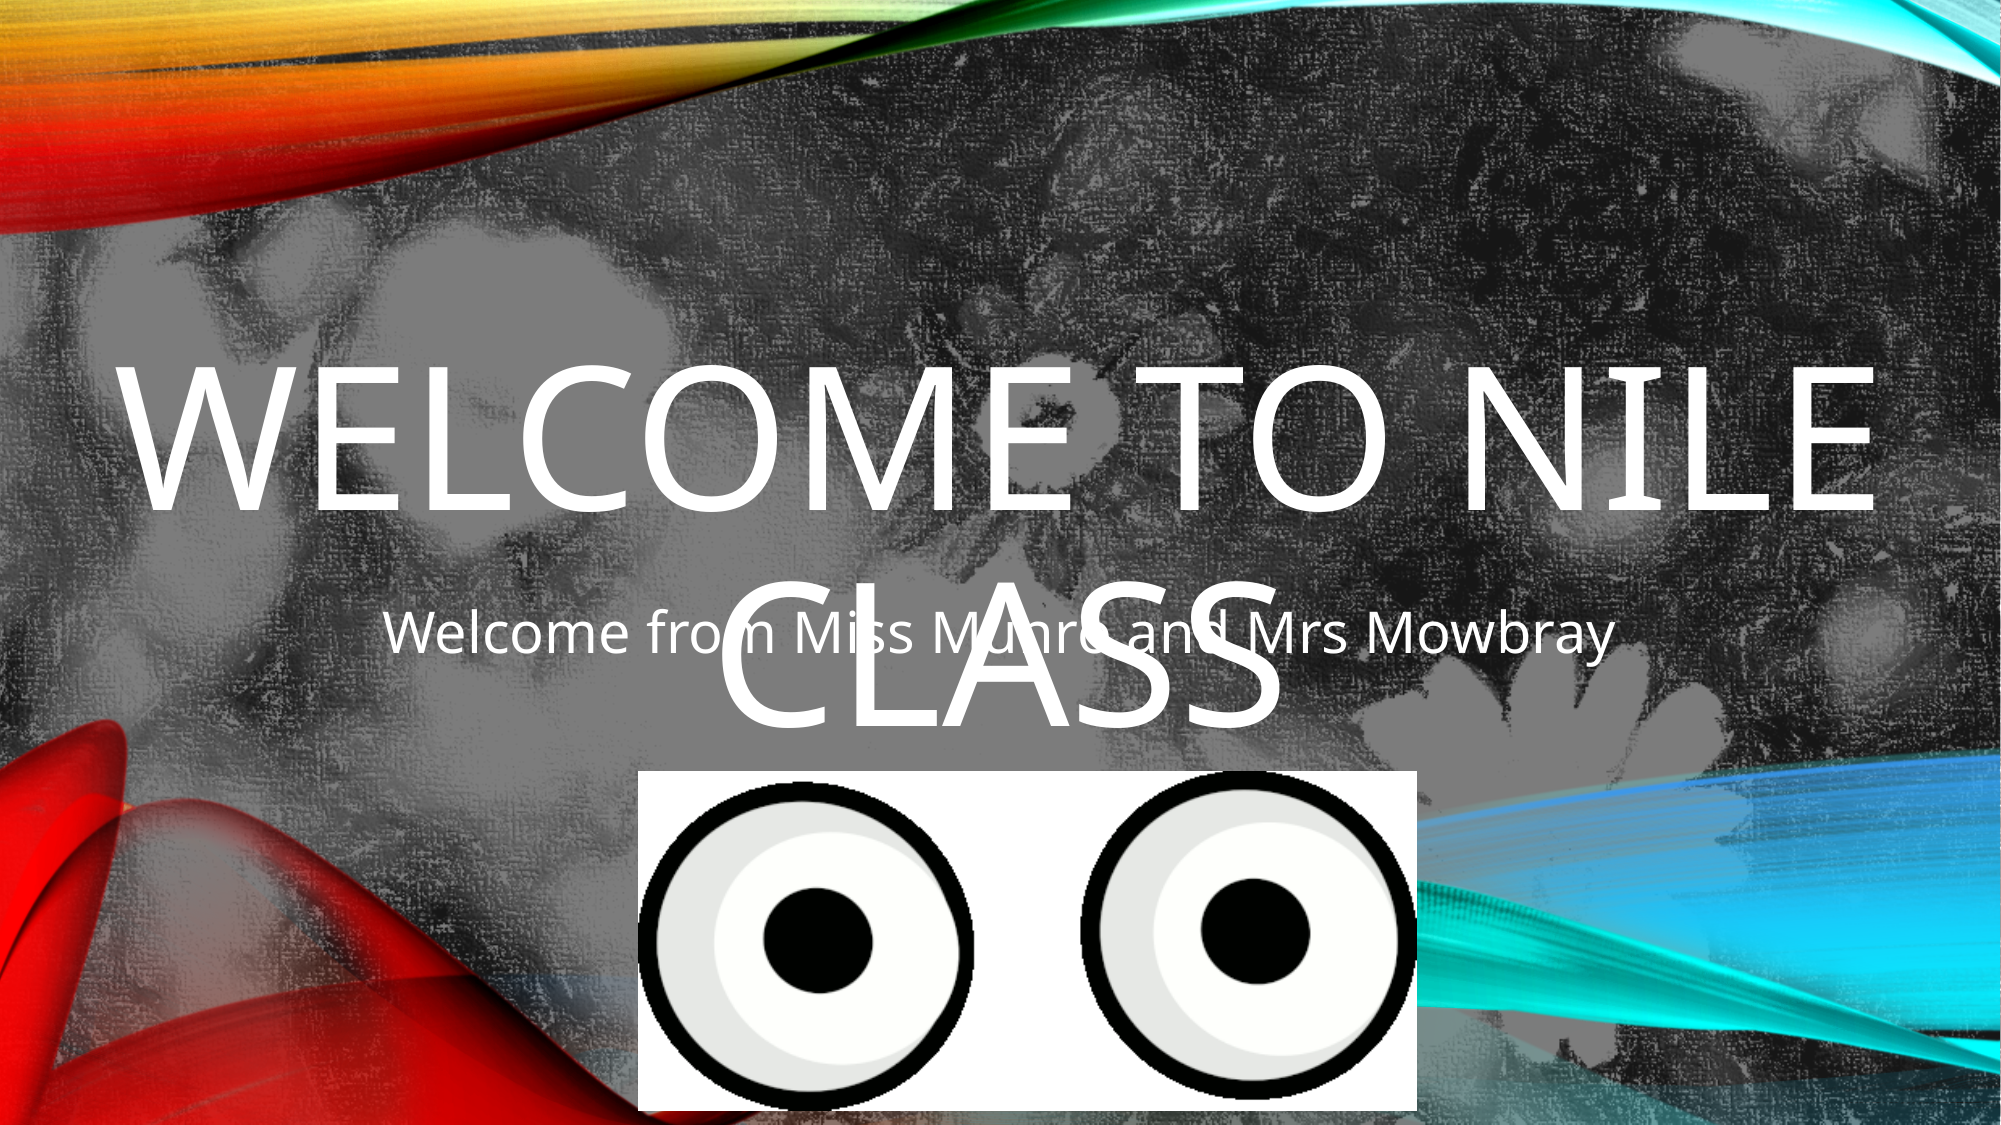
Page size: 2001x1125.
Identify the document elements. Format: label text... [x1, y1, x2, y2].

subtitle Welcome from Miss Munro and Mrs Mowbray [225, 596, 1776, 710]
title Welcome to Nile class [0, 330, 2000, 630]
picture [0, 630, 2000, 1125]
picture [0, 0, 2000, 330]
